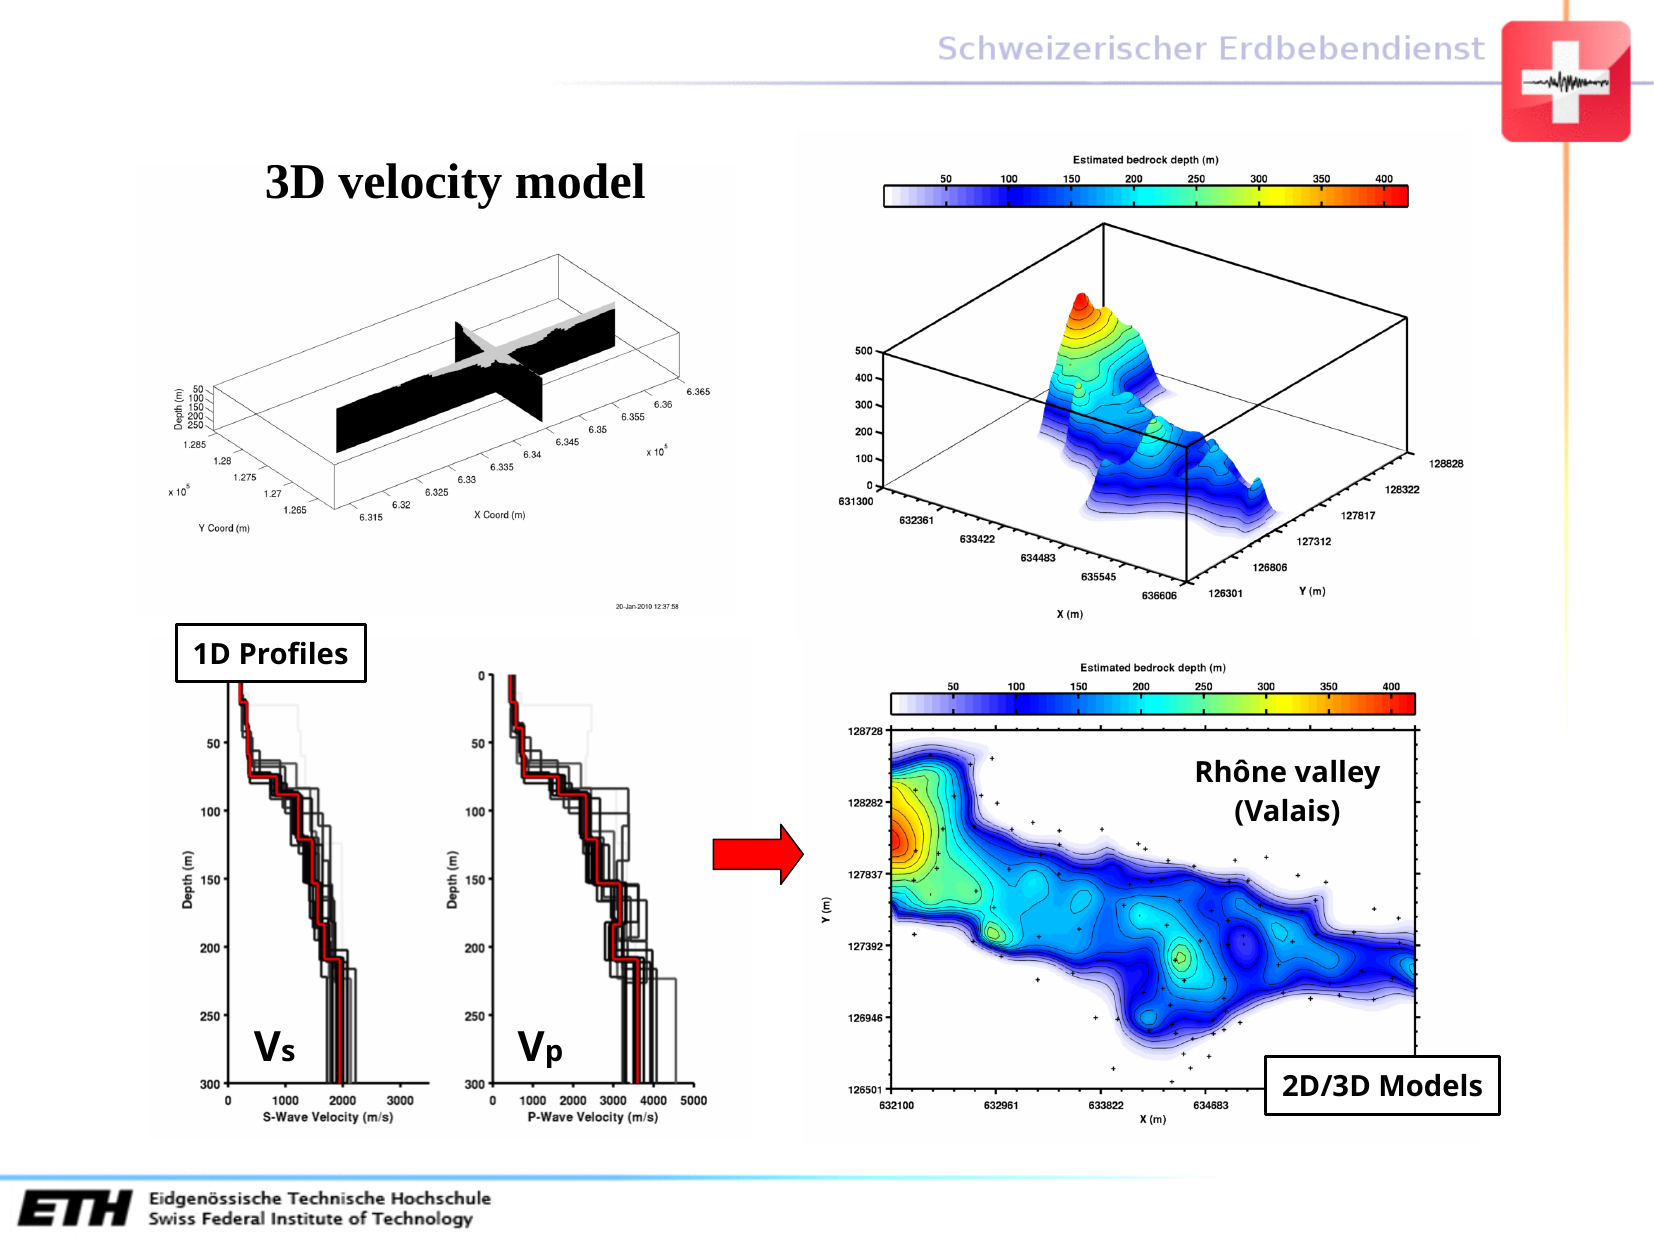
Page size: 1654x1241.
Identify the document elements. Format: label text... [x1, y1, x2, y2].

text_box 1D Profiles [176, 624, 364, 678]
text_box Vp [488, 1009, 593, 1075]
text_box Rhône valley (Valais) [1175, 743, 1401, 829]
text_box 3D velocity model [145, 141, 766, 216]
text_box Vs [222, 1009, 327, 1075]
text_box 2D/3D Models [1265, 1056, 1493, 1110]
picture [0, 0, 1654, 1241]
text_box [713, 824, 804, 885]
